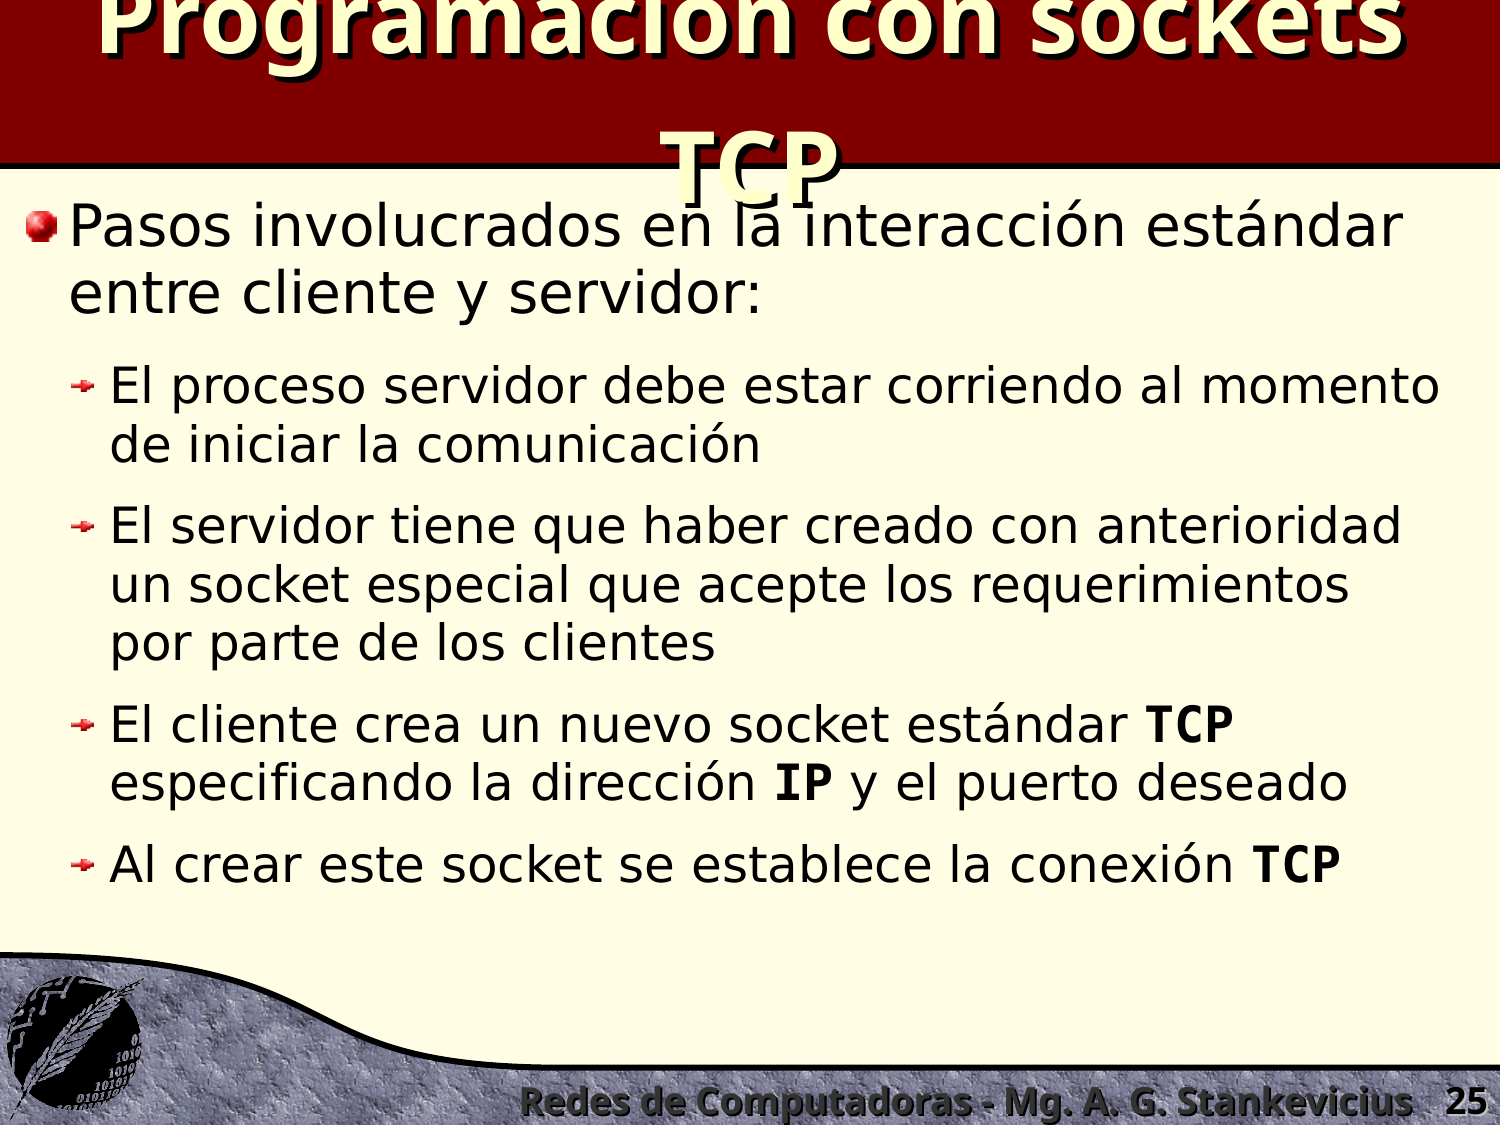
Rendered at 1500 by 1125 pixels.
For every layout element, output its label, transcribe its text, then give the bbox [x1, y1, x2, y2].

title Programación con sockets TCP [15, 5, 1485, 160]
picture [0, 959, 1500, 1125]
picture [1047, 1100, 1054, 1110]
list Pasos involucrados en la interacción estándar entre cliente y servidor: El proceso servidor debe estar corriendo al momento de iniciar la comunicación El servidor tiene que haber creado con anterioridad un socket especial que acepte los requerimientos por parte de los clientes El cliente crea un nuevo socket estándar TCP especificando la dirección IP y el puerto deseado Al crear este socket se establece la conexión TCP [11, 192, 1486, 921]
picture [790, 1100, 795, 1110]
